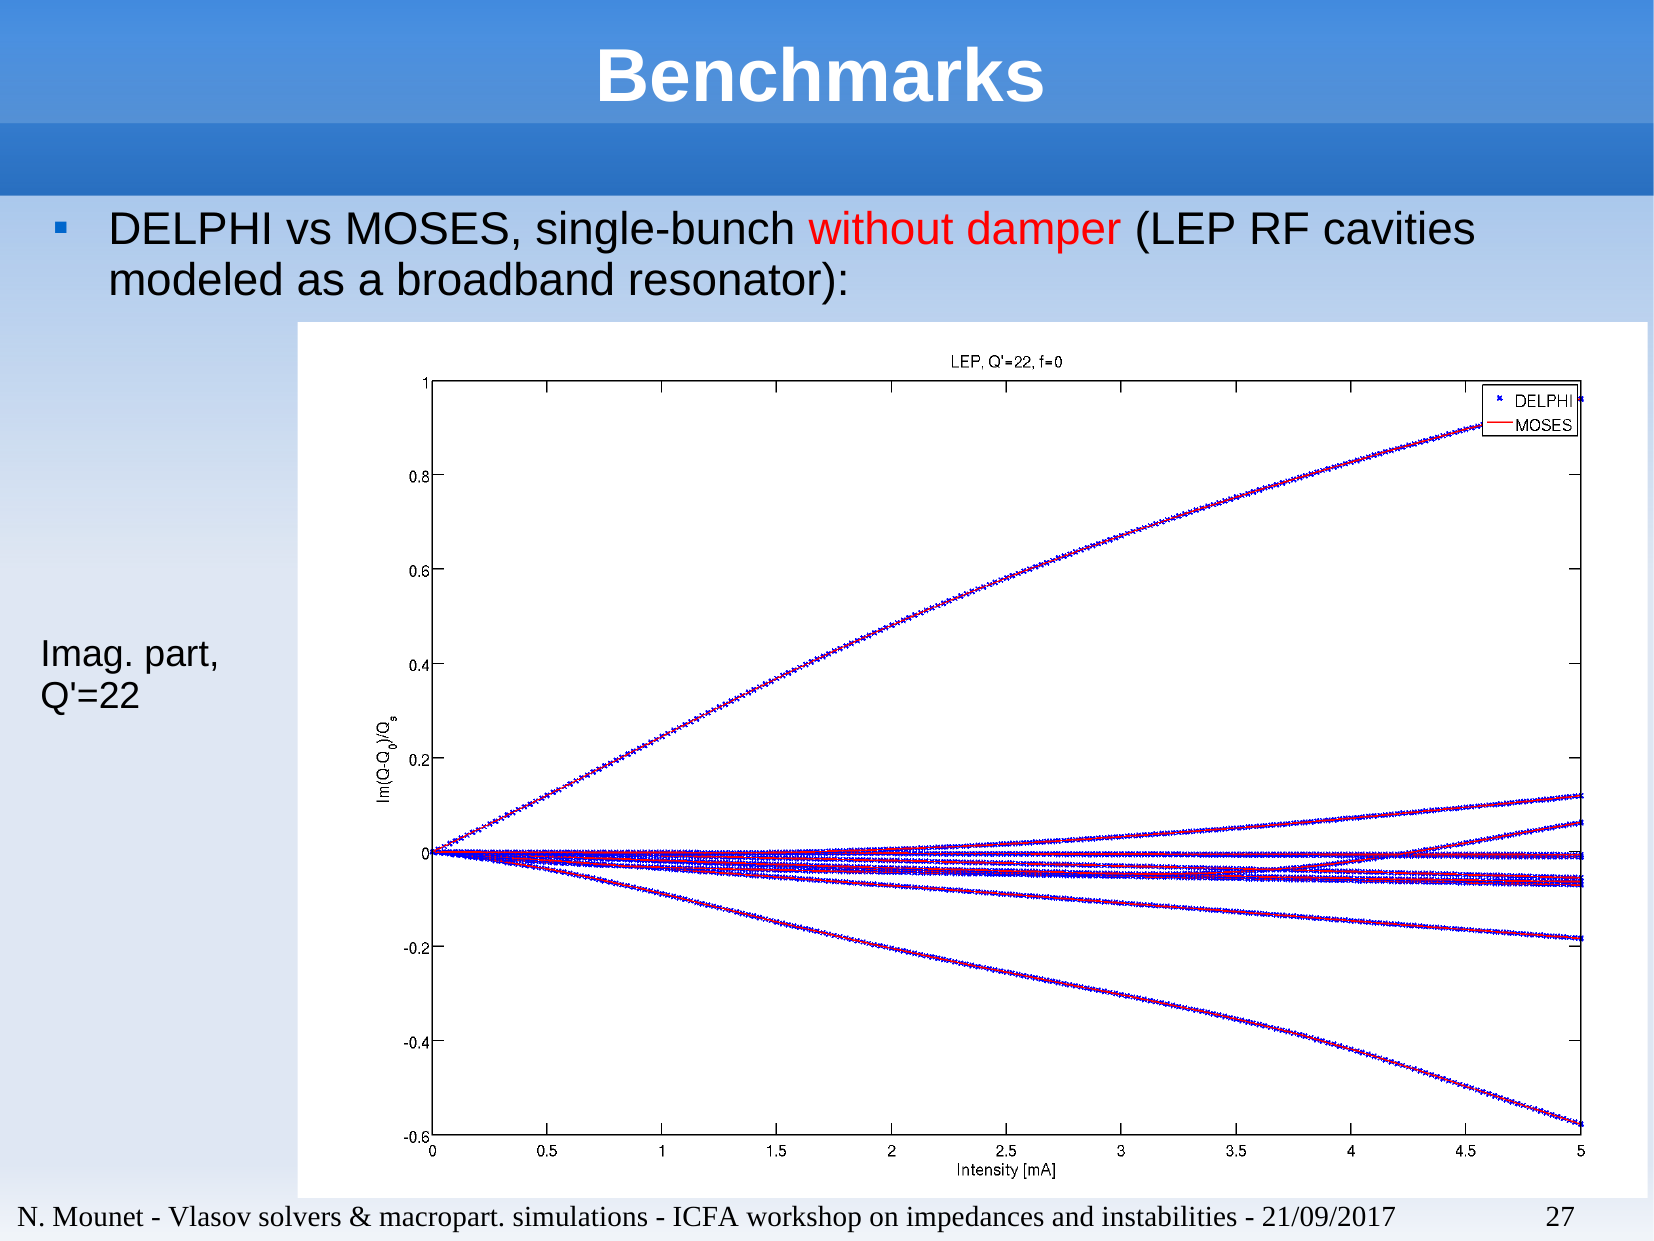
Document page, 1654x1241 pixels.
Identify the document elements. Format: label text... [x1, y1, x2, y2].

title Benchmarks [76, 1, 1565, 151]
text_box Imag. part, Q'=22 [25, 625, 229, 724]
list DELPHI vs MOSES, single-bunch without damper (LEP RF cavities modeled as a broadband resonator): [37, 203, 1613, 1051]
picture [0, 0, 1654, 1241]
